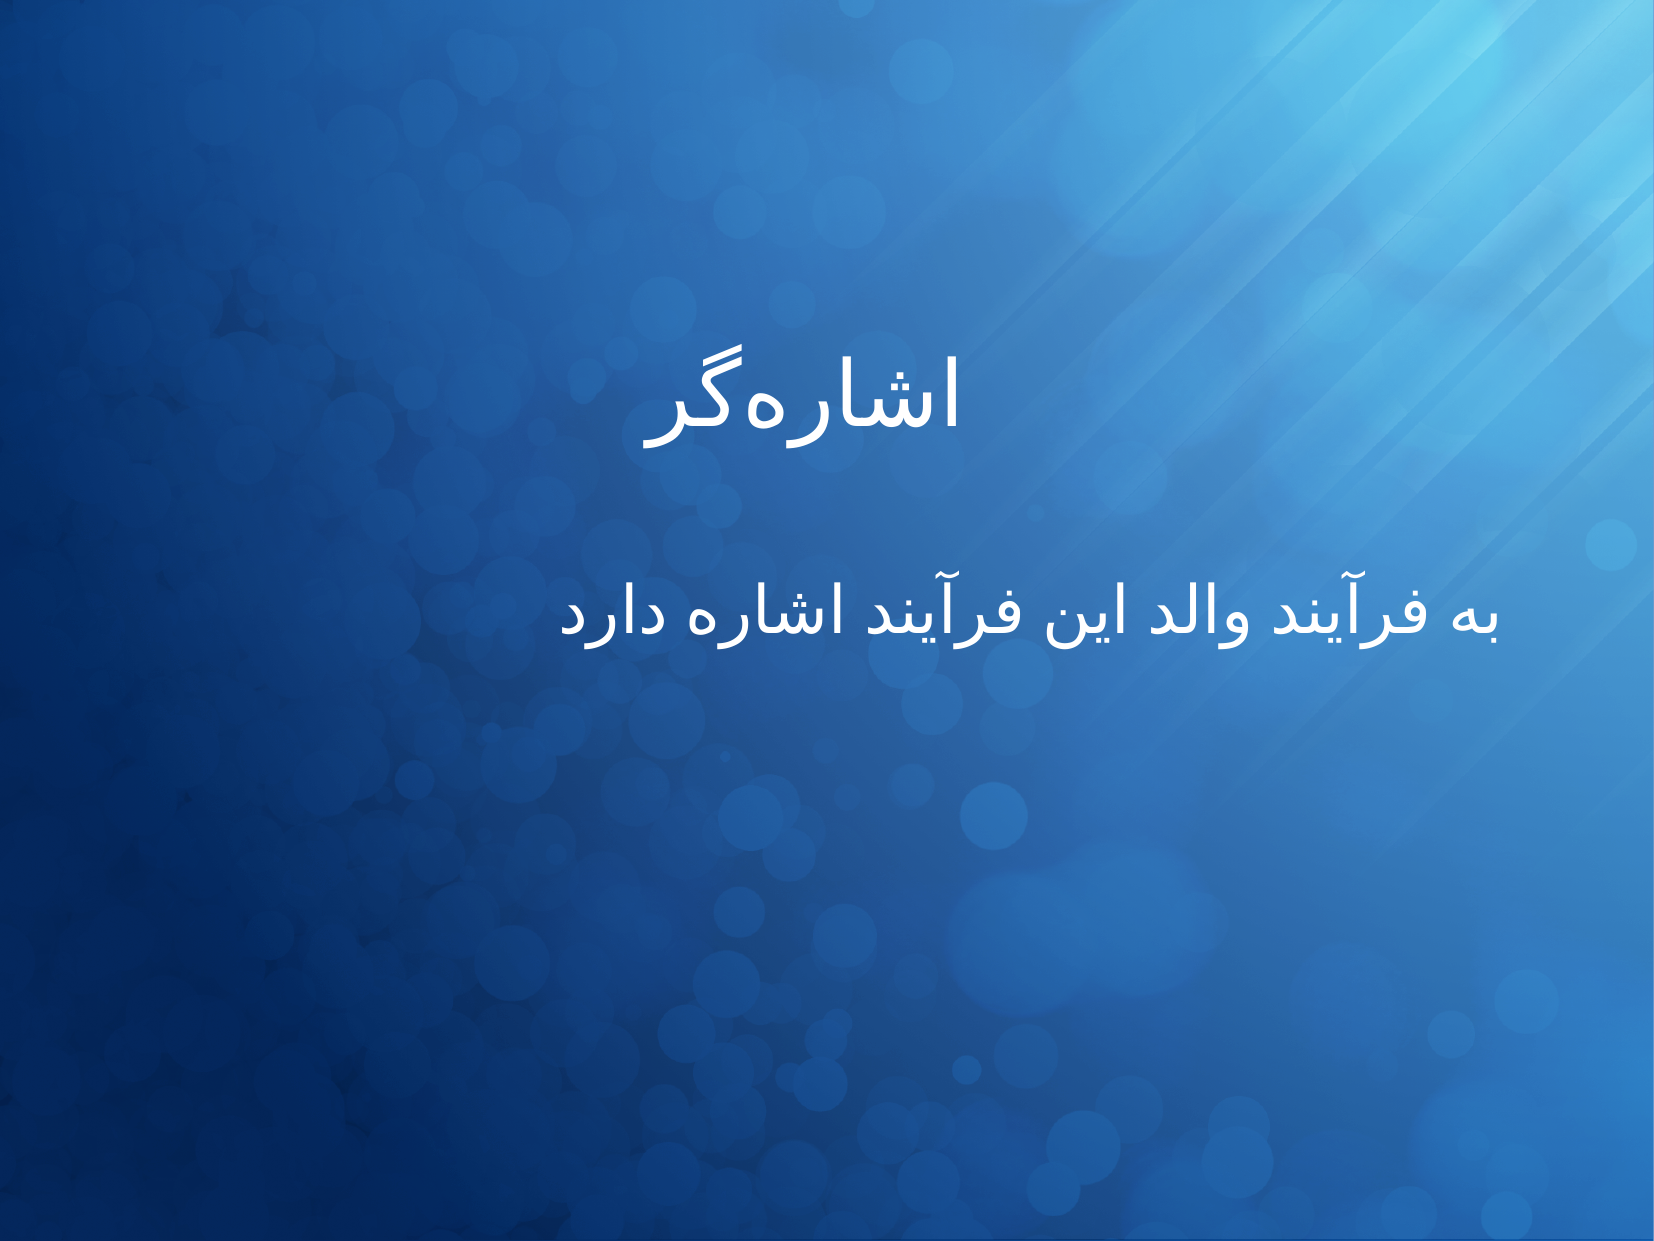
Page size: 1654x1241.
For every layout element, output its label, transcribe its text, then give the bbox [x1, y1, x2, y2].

title اشاره‌گر [112, 319, 1501, 488]
picture [0, 0, 1654, 1241]
list به فرآیند والد این فرآیند اشاره دارد [122, 573, 1576, 938]
